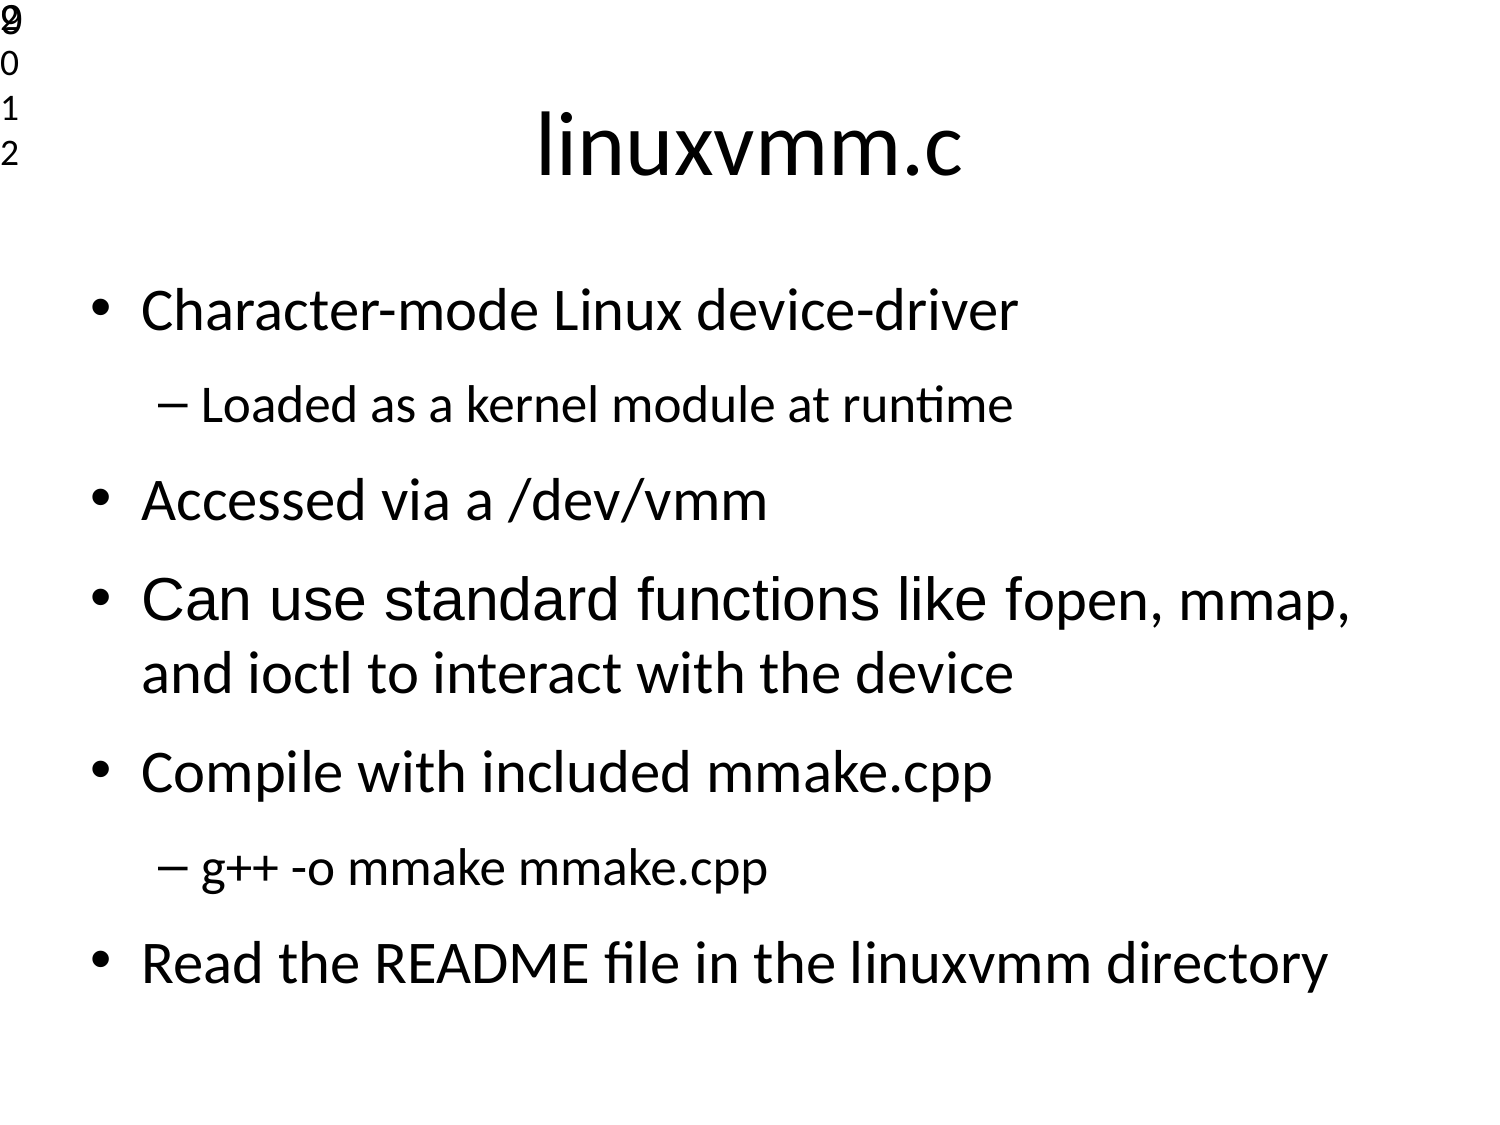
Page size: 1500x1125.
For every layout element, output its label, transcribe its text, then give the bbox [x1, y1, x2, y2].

list Character-mode Linux device-driver Loaded as a kernel module at runtime Accessed via a /dev/vmm Can use standard functions like fopen, mmap, and ioctl to interact with the device Compile with included mmake.cpp g++ -o mmake mmake.cpp Read the README file in the linuxvmm directory [75, 262, 1425, 1005]
title linuxvmm.c [75, 45, 1425, 233]
